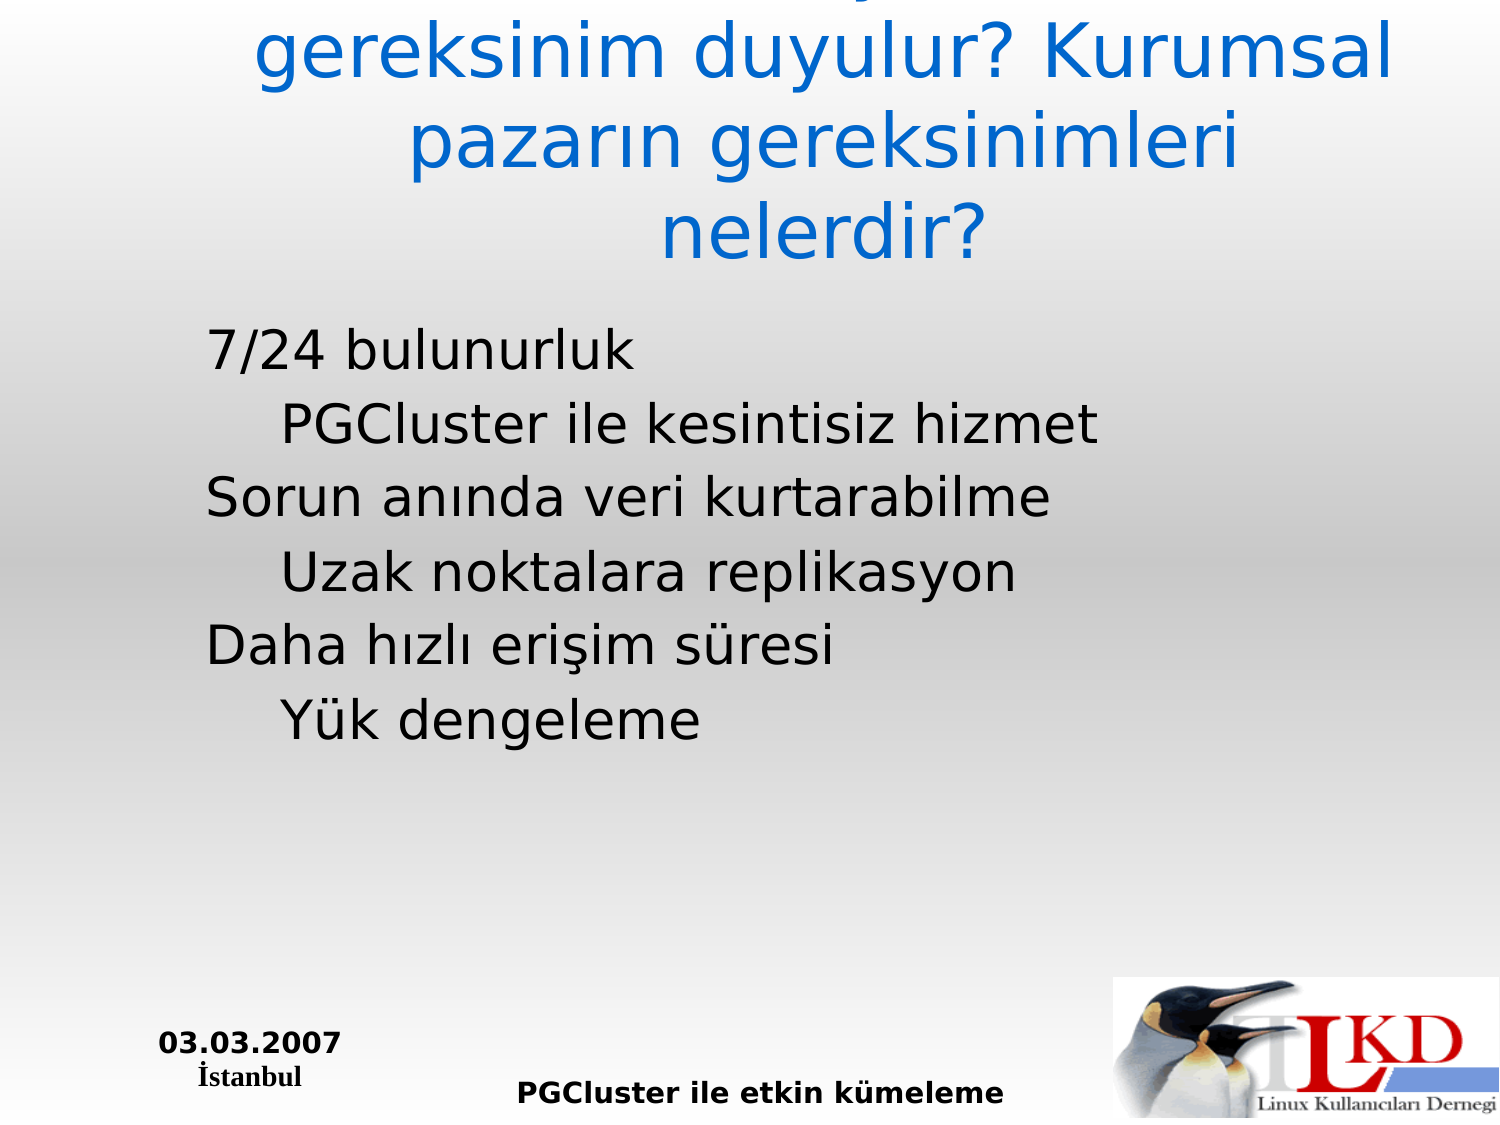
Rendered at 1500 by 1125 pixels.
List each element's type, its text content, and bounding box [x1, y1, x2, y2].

title Kümelemeye neden gereksinim duyulur? Kurumsal pazarın gereksinimleri nelerdir? [224, 0, 1425, 285]
list 7/24 bulunurluk PGCluster ile kesintisiz hizmet Sorun anında veri kurtarabilme Uzak noktalara replikasyon Daha hızlı erişim süresi Yük dengeleme [190, 316, 1416, 837]
picture [1113, 977, 1499, 1118]
